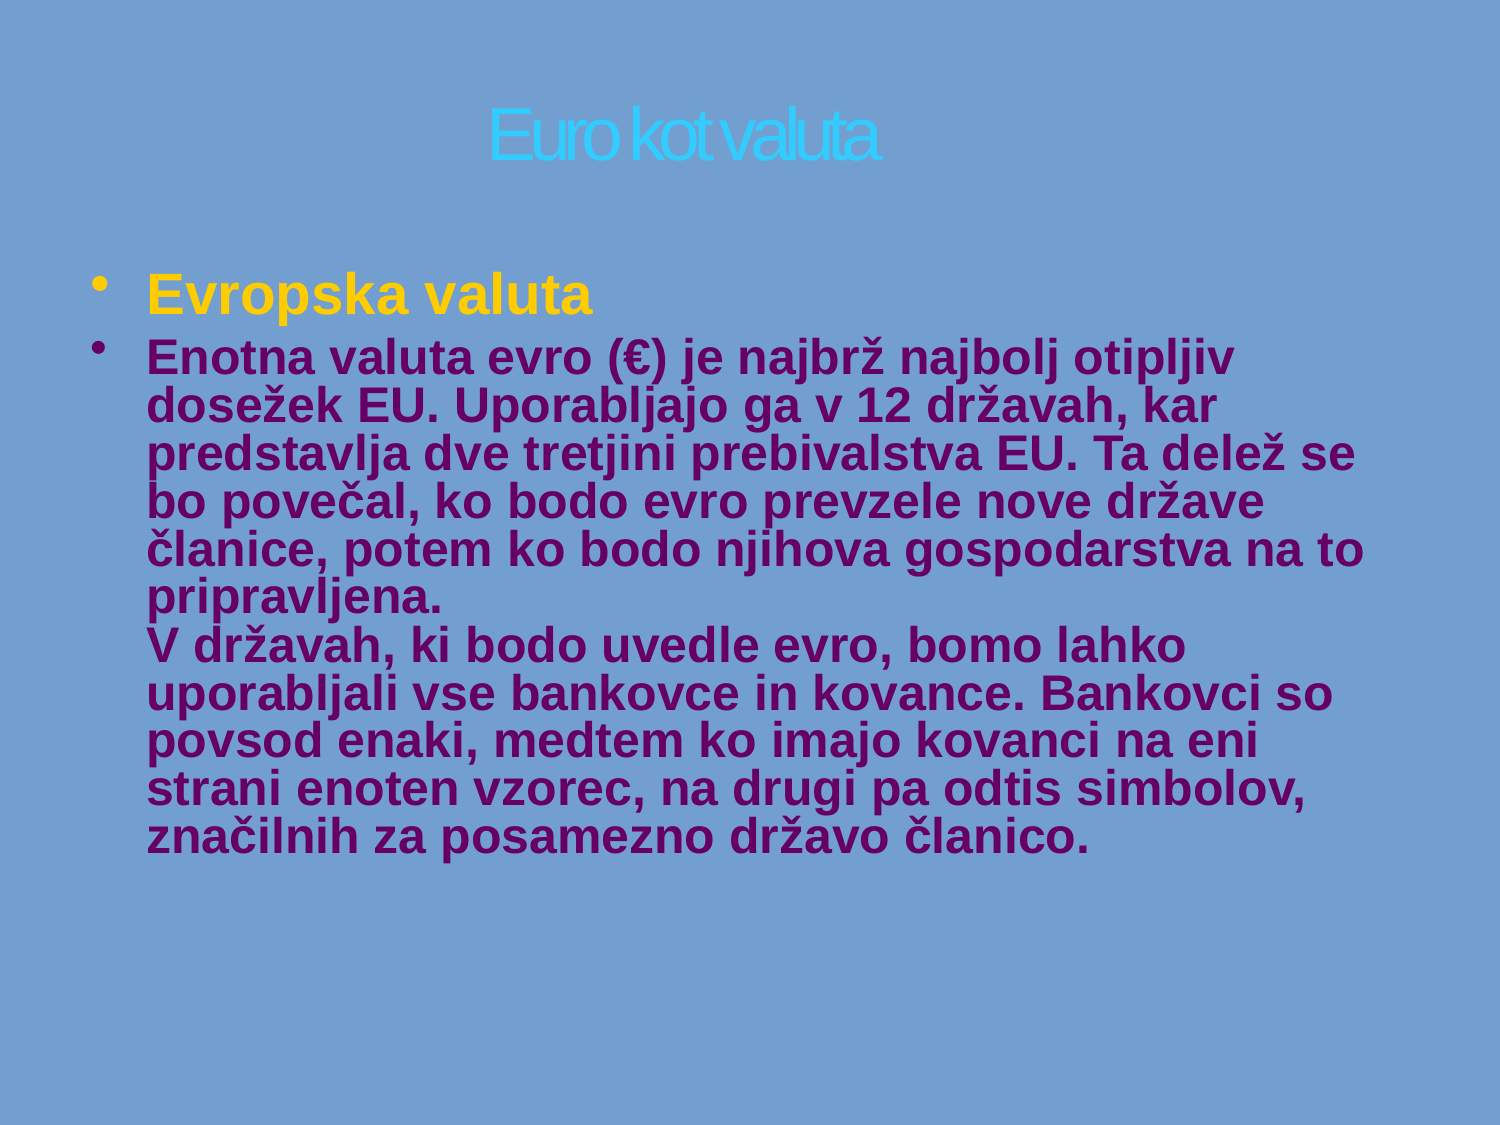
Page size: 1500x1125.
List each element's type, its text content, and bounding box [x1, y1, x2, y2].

list Evropska valuta Enotna valuta evro (€) je najbrž najbolj otipljiv dosežek EU. Uporabljajo ga v 12 državah, kar predstavlja dve tretjini prebivalstva EU. Ta delež se bo povečal, ko bodo evro prevzele nove države članice, potem ko bodo njihova gospodarstva na to pripravljena. V državah, ki bodo uvedle evro, bomo lahko uporabljali vse bankovce in kovance. Bankovci so povsod enaki, medtem ko imajo kovanci na eni strani enoten vzorec, na drugi pa odtis simbolov, značilnih za posamezno državo članico. [75, 262, 1425, 1005]
text_box Euro kot valuta [218, 78, 1152, 232]
